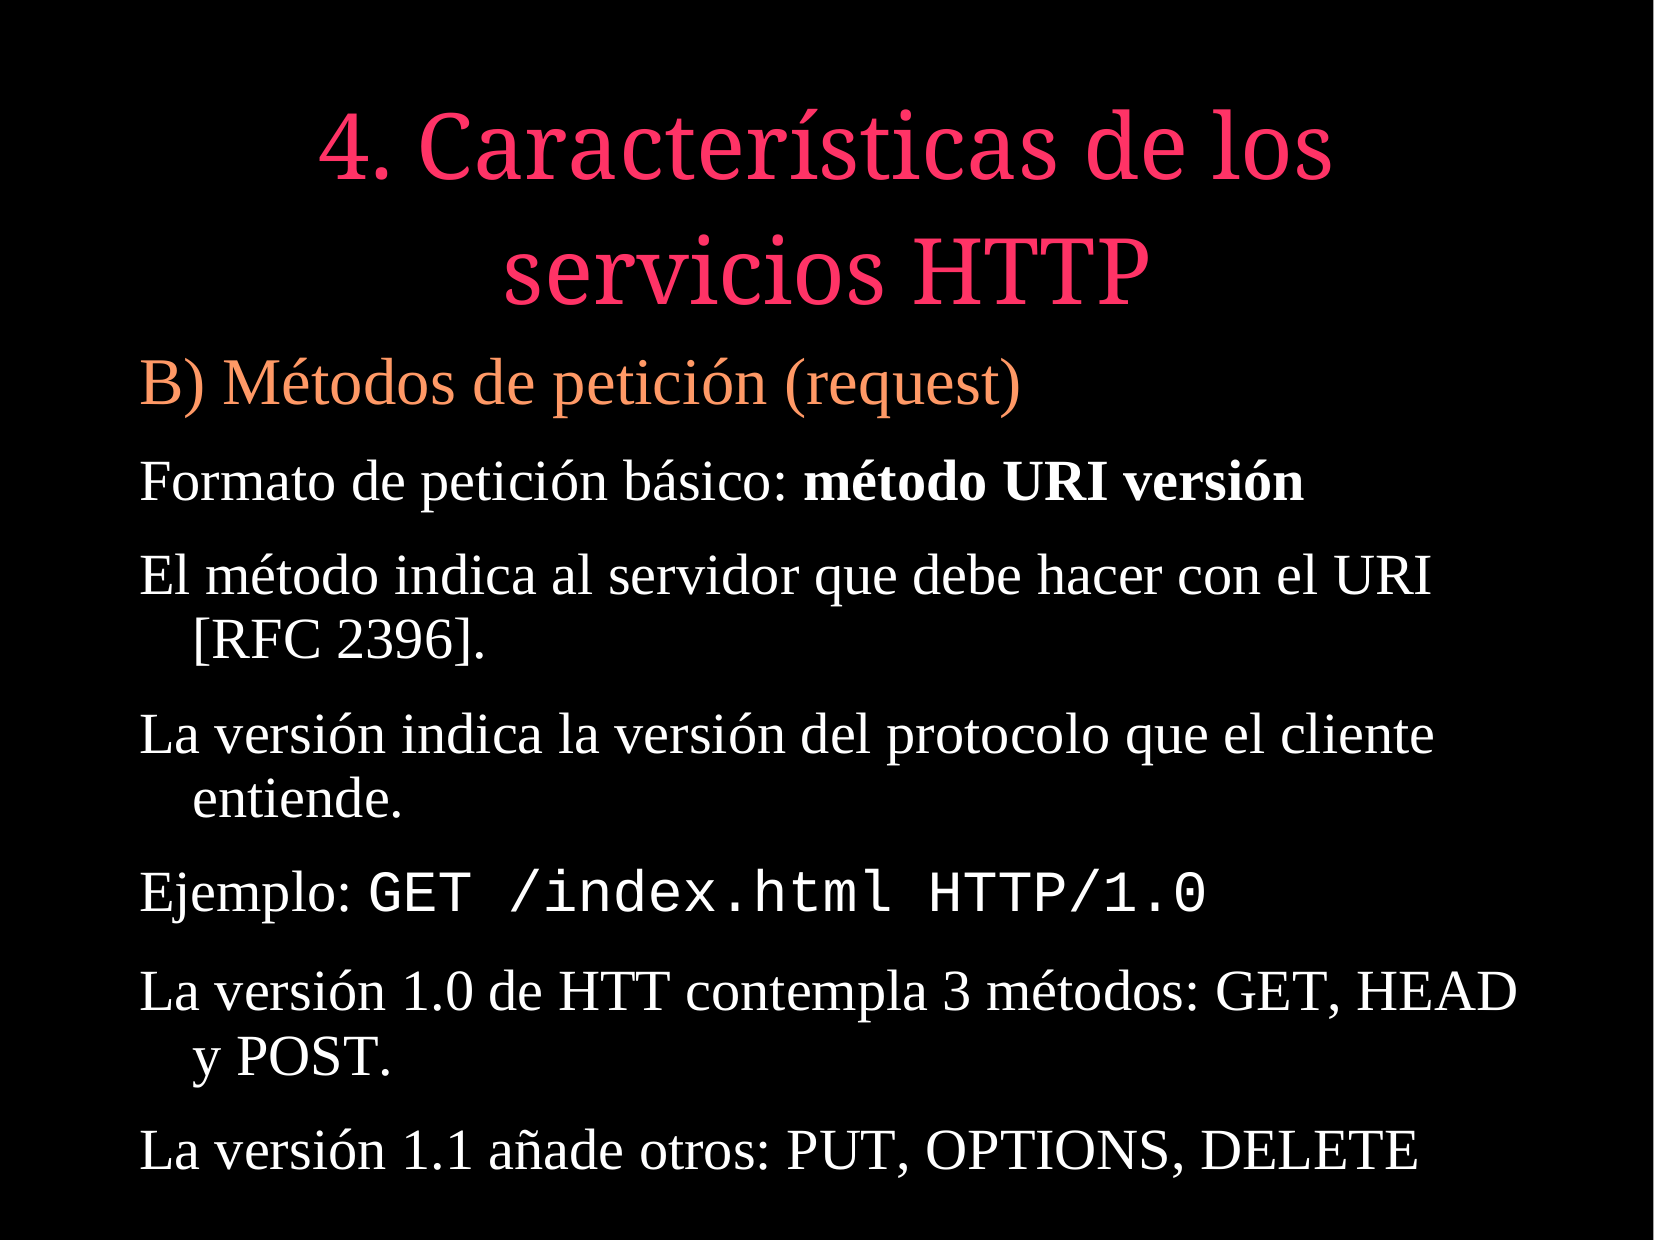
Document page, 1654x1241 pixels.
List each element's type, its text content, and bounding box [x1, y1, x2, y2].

title 4. Características de los servicios HTTP [121, 82, 1534, 331]
list B) Métodos de petición (request) Formato de petición básico: método URI versión El método indica al servidor que debe hacer con el URI [RFC 2396]. La versión indica la versión del protocolo que el cliente entiende. Ejemplo: GET /index.html HTTP/1.0 La versión 1.0 de HTT contempla 3 métodos: GET, HEAD y POST. La versión 1.1 añade otros: PUT, OPTIONS, DELETE [121, 344, 1534, 1190]
